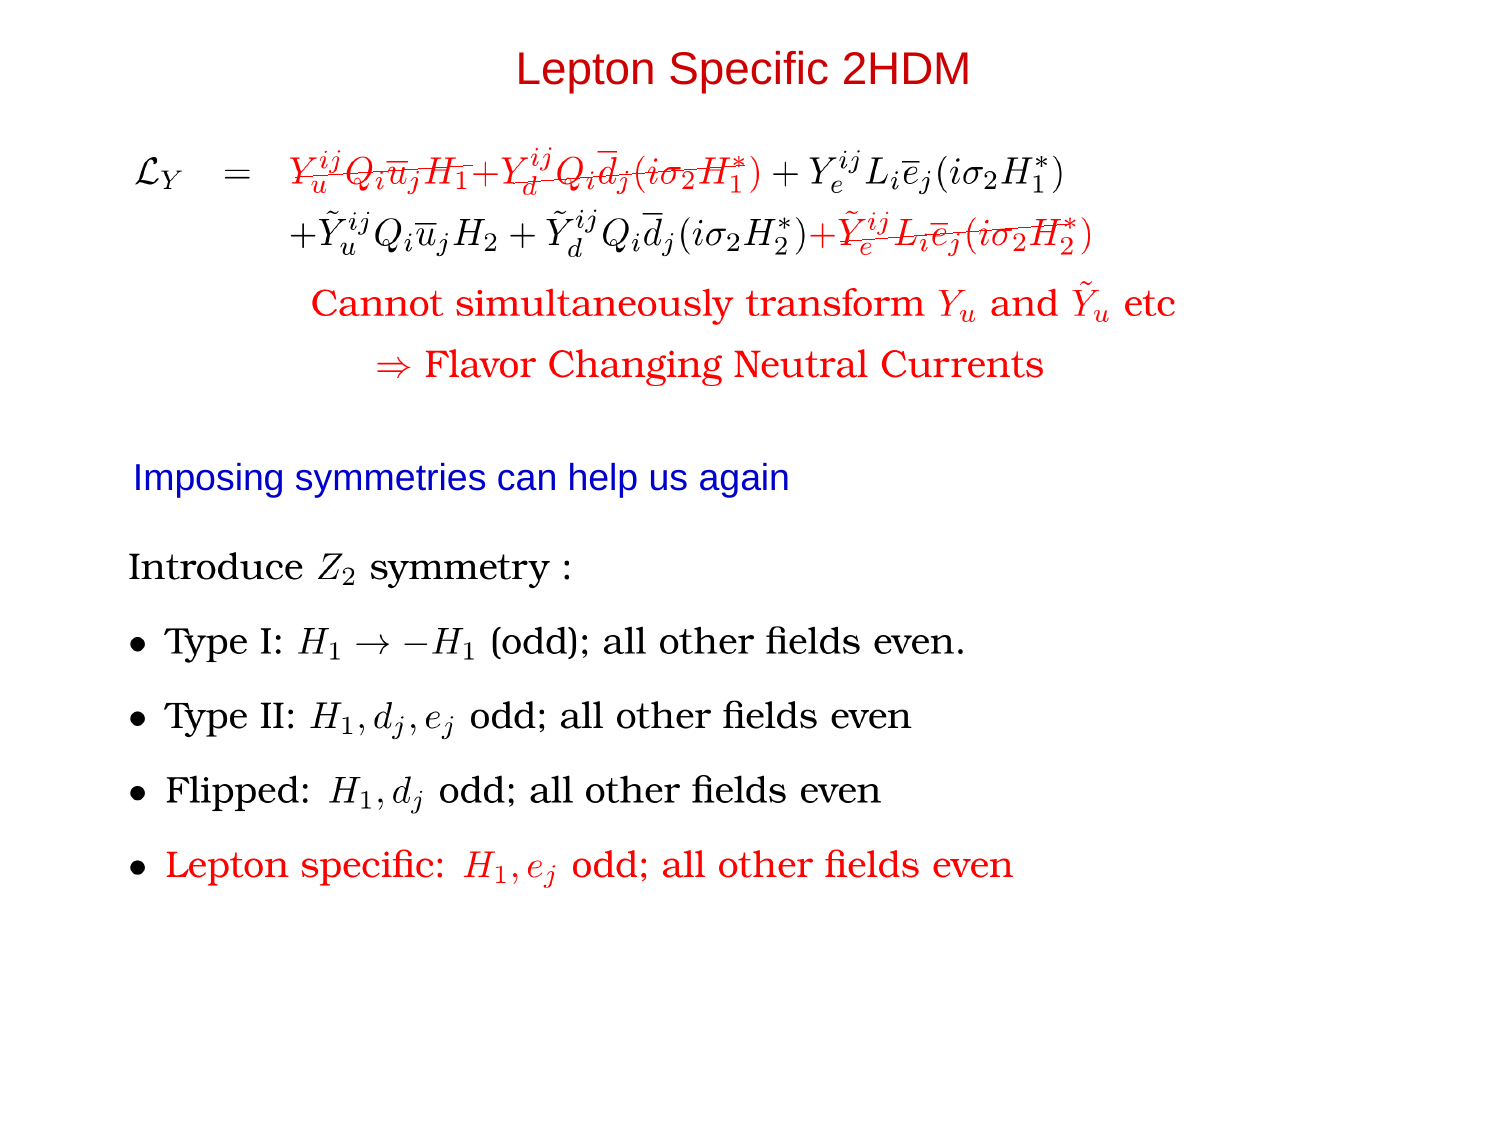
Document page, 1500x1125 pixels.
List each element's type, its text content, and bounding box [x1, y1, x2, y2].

text_box Imposing symmetries can help us again [118, 448, 1087, 548]
picture [135, 147, 1090, 257]
picture [377, 349, 1043, 386]
text_box Lepton Specific 2HDM [23, 35, 1477, 116]
picture [312, 281, 1175, 325]
picture [129, 552, 1013, 888]
